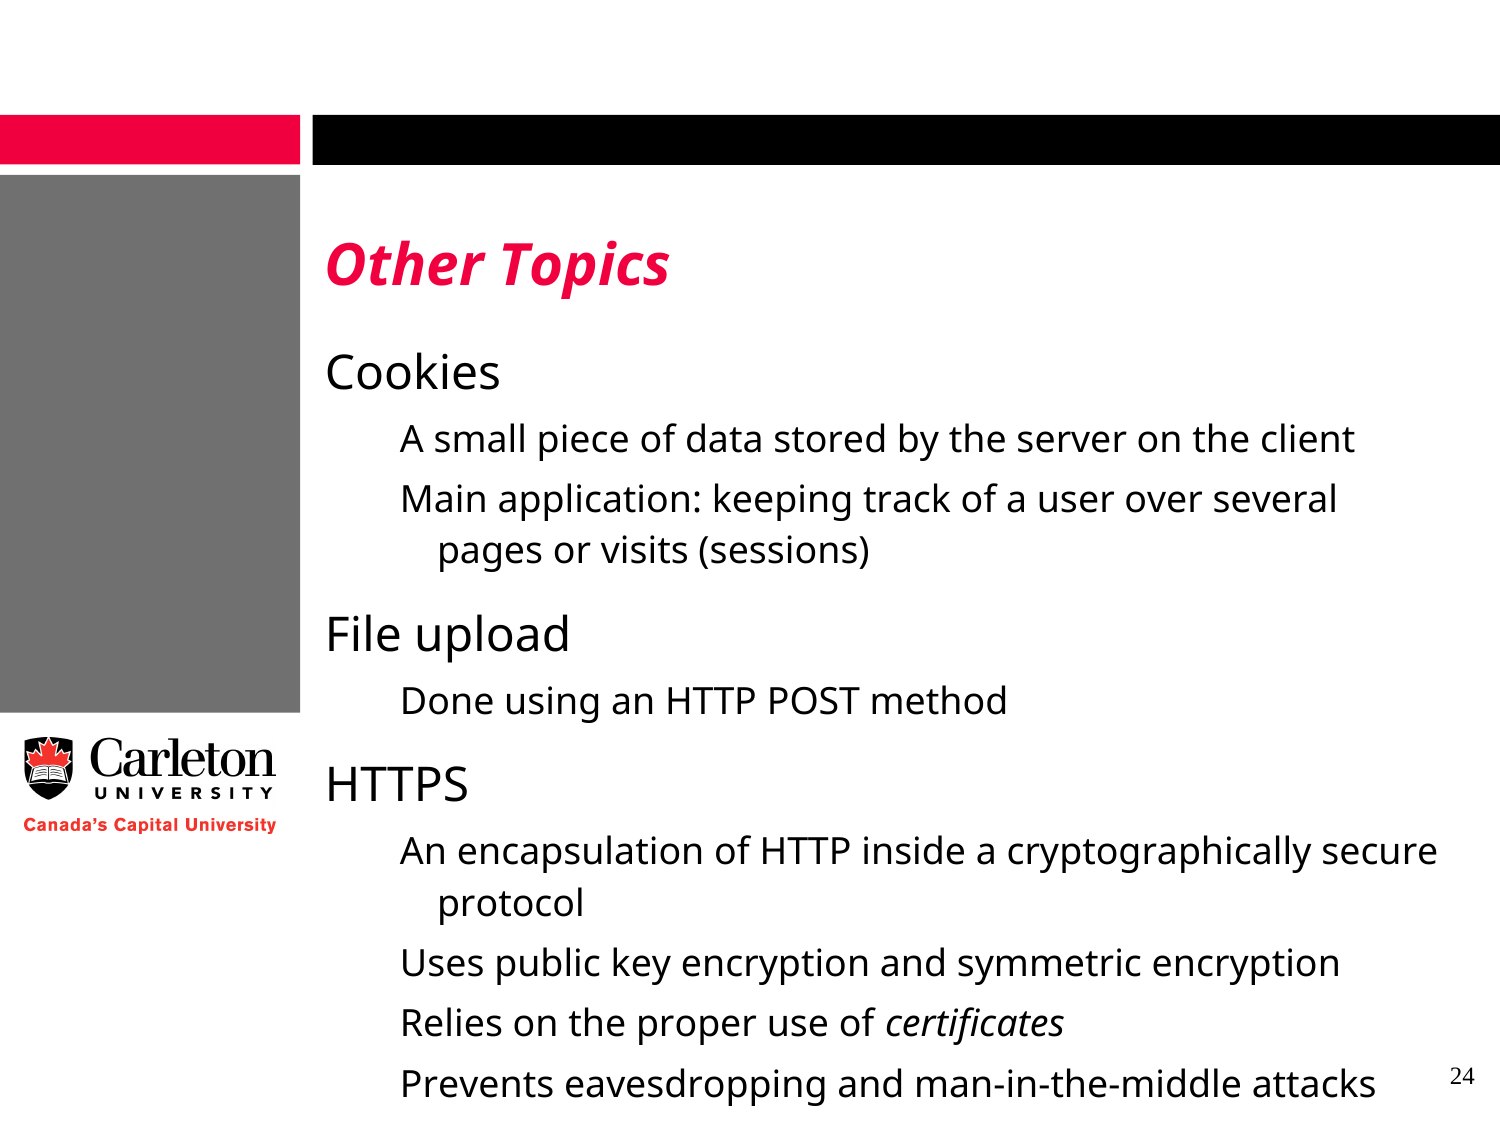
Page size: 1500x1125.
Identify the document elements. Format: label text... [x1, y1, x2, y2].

title Other Topics [324, 194, 1450, 324]
list Cookies A small piece of data stored by the server on the client Main application: keeping track of a user over several pages or visits (sessions) File upload Done using an HTTP POST method HTTPS An encapsulation of HTTP inside a cryptographically secure protocol Uses public key encryption and symmetric encryption Relies on the proper use of certificates Prevents eavesdropping and man-in-the-middle attacks [324, 324, 1450, 1083]
picture [24, 737, 276, 834]
